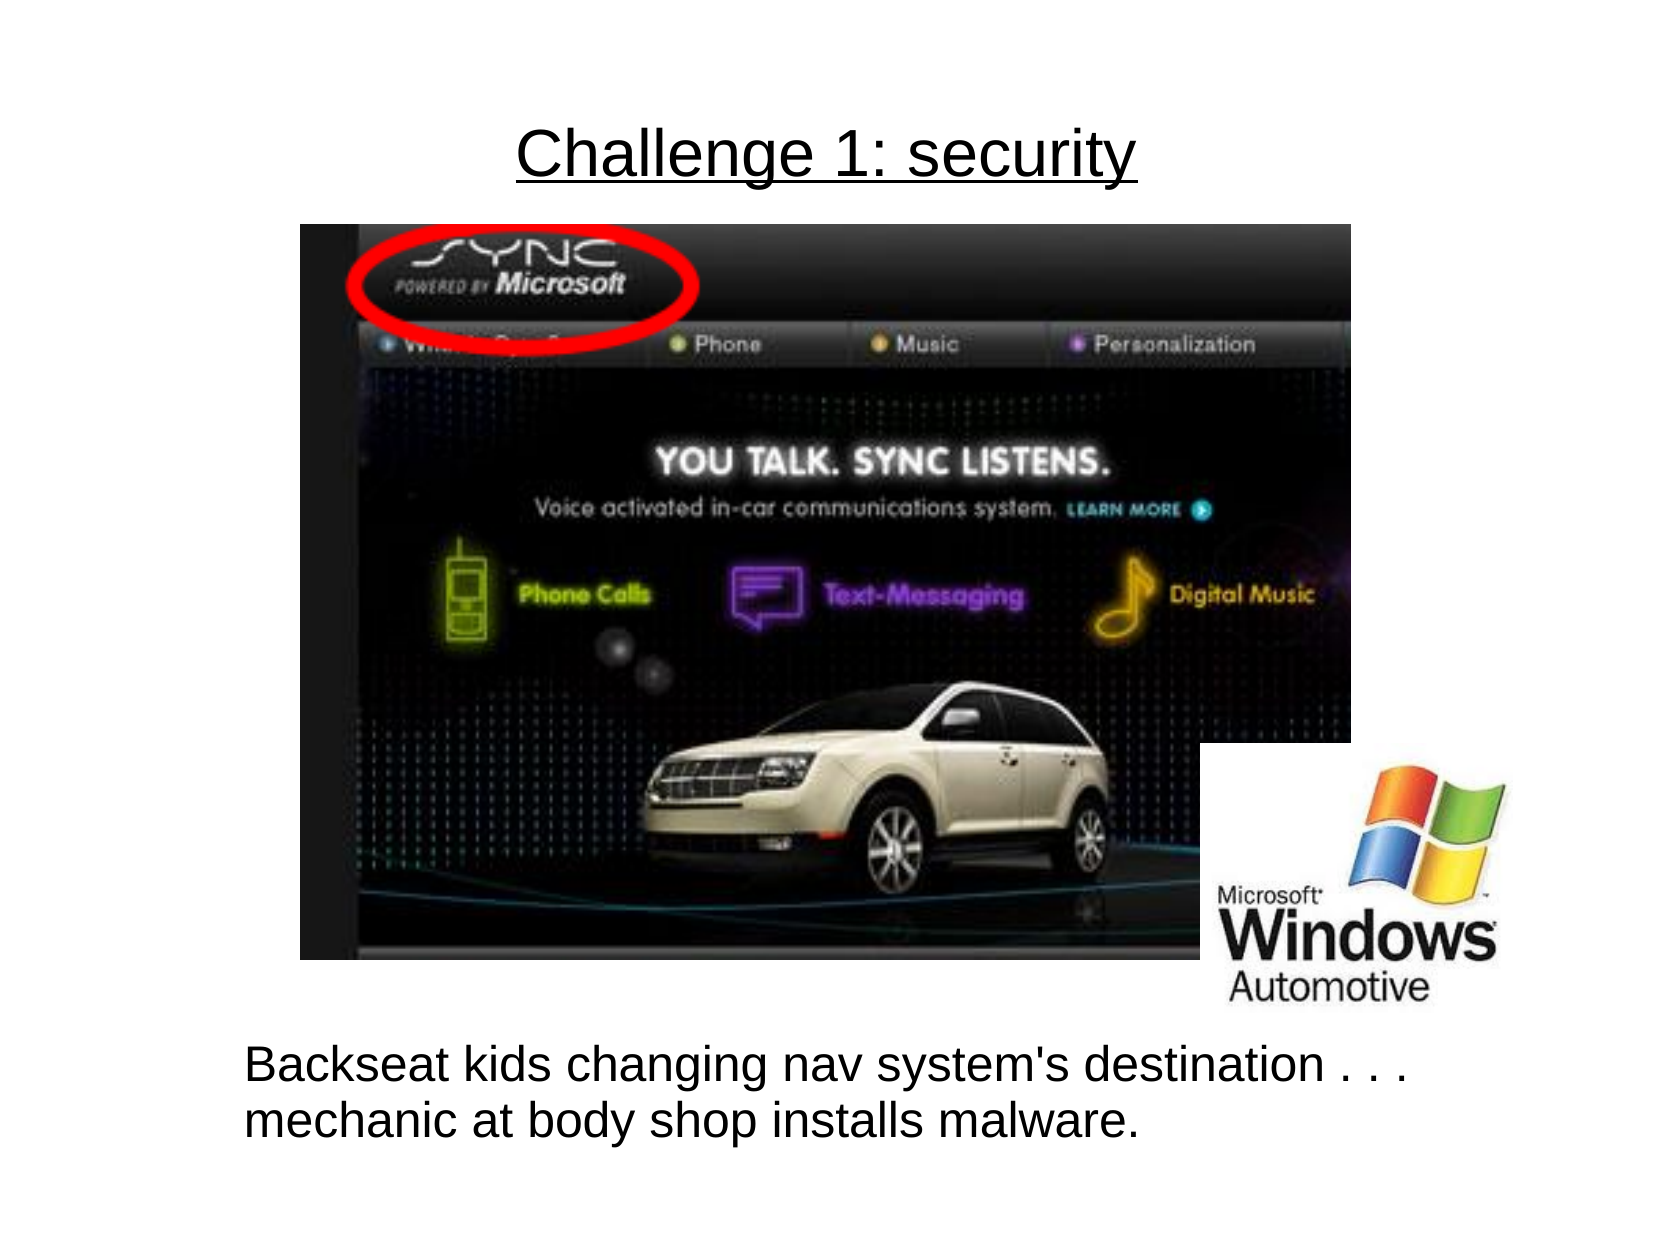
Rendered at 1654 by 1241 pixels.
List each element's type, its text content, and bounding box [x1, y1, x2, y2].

title Challenge 1: security [82, 49, 1571, 257]
text_box Backseat kids changing nav system's destination . . . mechanic at body shop installs malware. [229, 1029, 1425, 1156]
picture [300, 224, 1513, 1013]
